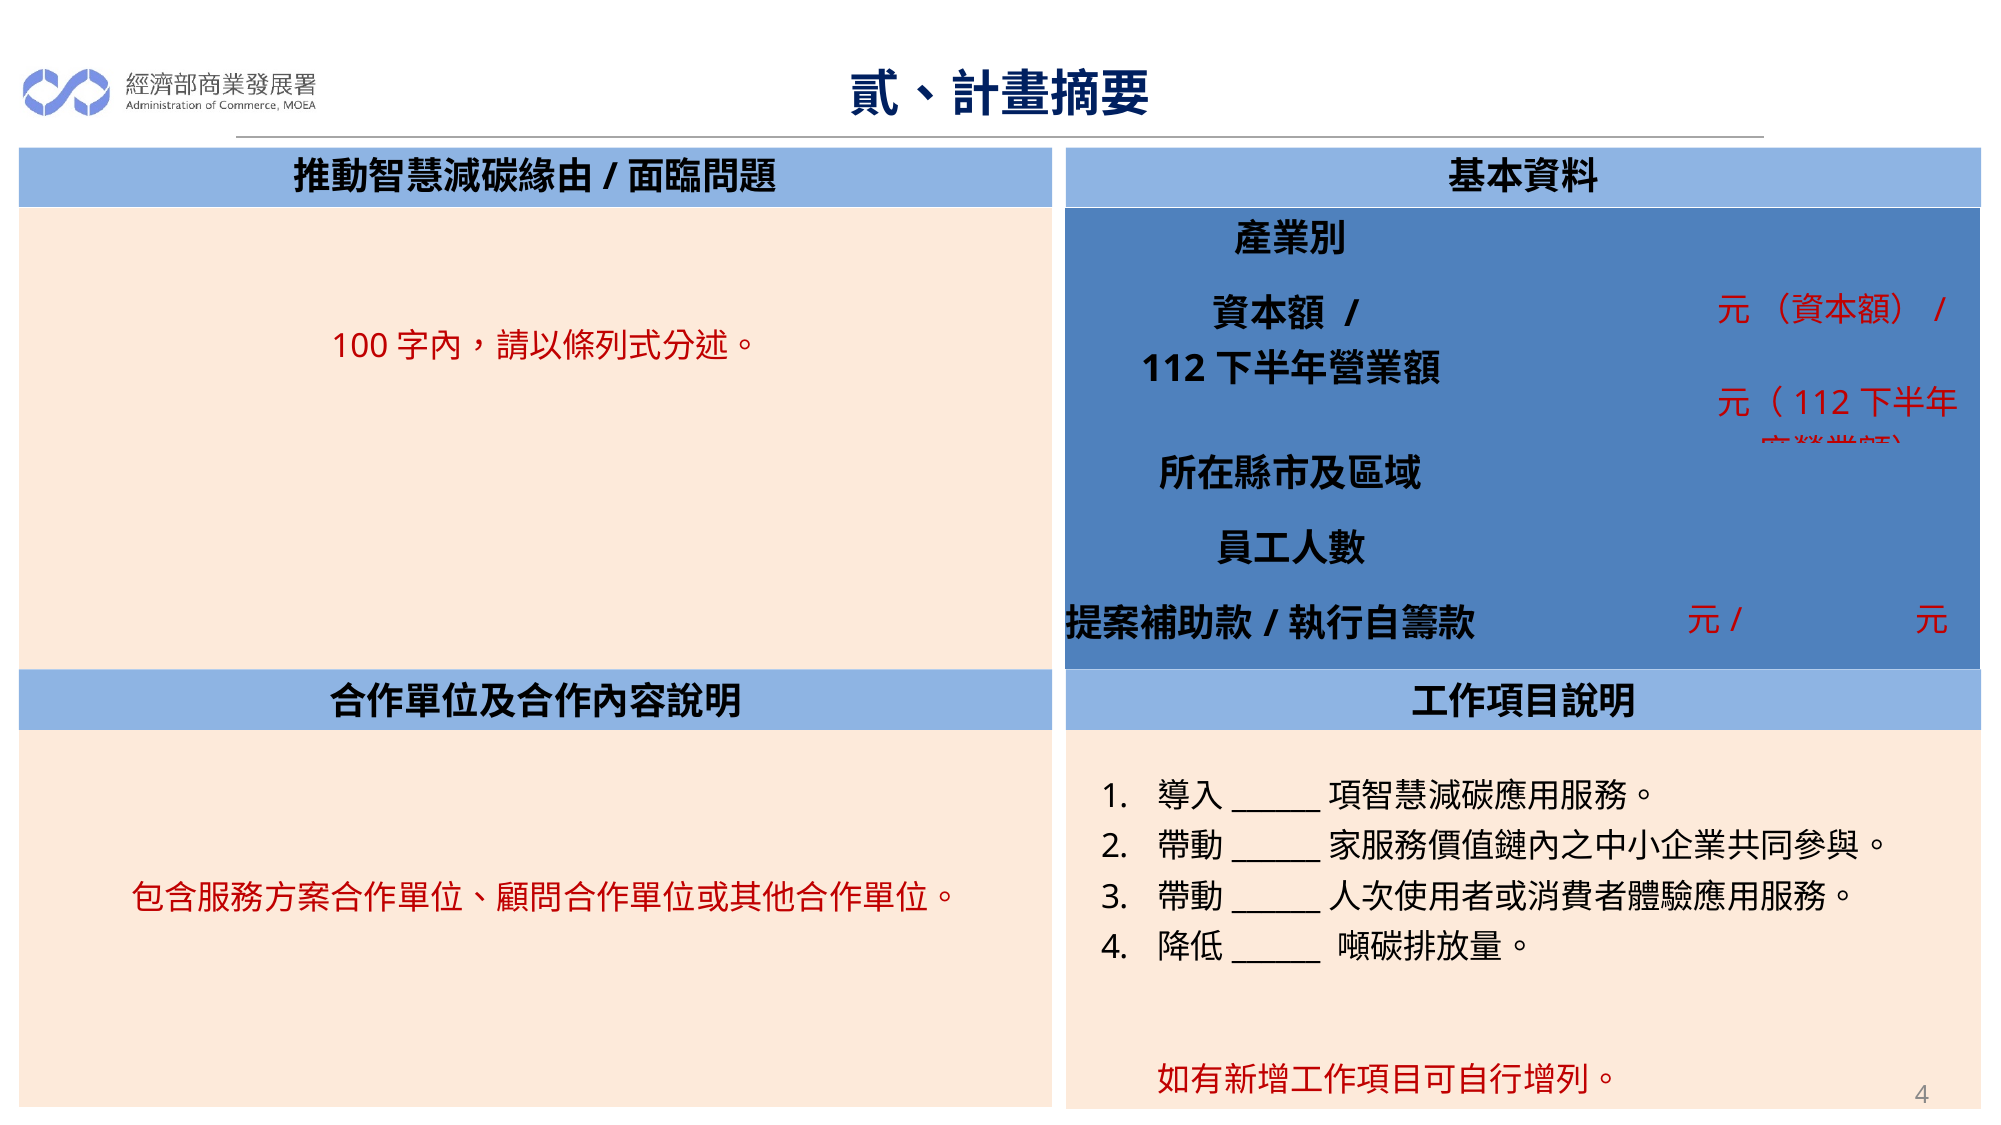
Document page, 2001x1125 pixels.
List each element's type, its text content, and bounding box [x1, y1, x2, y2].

table_header 產業別 [1065, 208, 1517, 283]
text_box 如有新增工作項目可自行增列。 [1142, 1053, 1903, 1107]
title 貳、計畫摘要 [338, 46, 1662, 136]
text_box 工作項目說明 [1065, 669, 1982, 730]
table_cell 元/ 元 [1517, 593, 1980, 669]
text_box 導入______項智慧減碳應用服務。 帶動______家服務價值鏈內之中小企業共同參與。 帶動______人次使用者或消費者體驗應用服務。 降低______ 噸碳排放量。 [1086, 769, 1946, 975]
table_cell [1517, 518, 1980, 593]
text_box [19, 730, 1052, 1107]
table_cell 所在縣市及區域 [1065, 443, 1517, 518]
text_box 100字內，請以條列式分述。 [103, 319, 990, 423]
table_cell [1517, 443, 1980, 518]
text_box 合作單位及合作內容說明 [18, 669, 1053, 730]
text_box 包含服務方案合作單位、顧問合作單位或其他合作單位。 [103, 871, 990, 975]
text_box 推動智慧減碳緣由/面臨問題 [18, 147, 1053, 207]
table_cell 員工人數 [1065, 518, 1517, 593]
text_box 基本資料 [1065, 147, 1982, 207]
table_cell 元 （資本額）/ 元（112下半年 度營業額） [1517, 283, 1980, 443]
table_cell 提案補助款/執行自籌款 [1065, 593, 1517, 669]
table_header [1517, 208, 1980, 283]
text_box 3 [1899, 1065, 2000, 1125]
text_box [1066, 730, 1981, 1109]
text_box [19, 208, 1052, 669]
table_cell 資本額 / 112下半年營業額 [1065, 283, 1517, 443]
